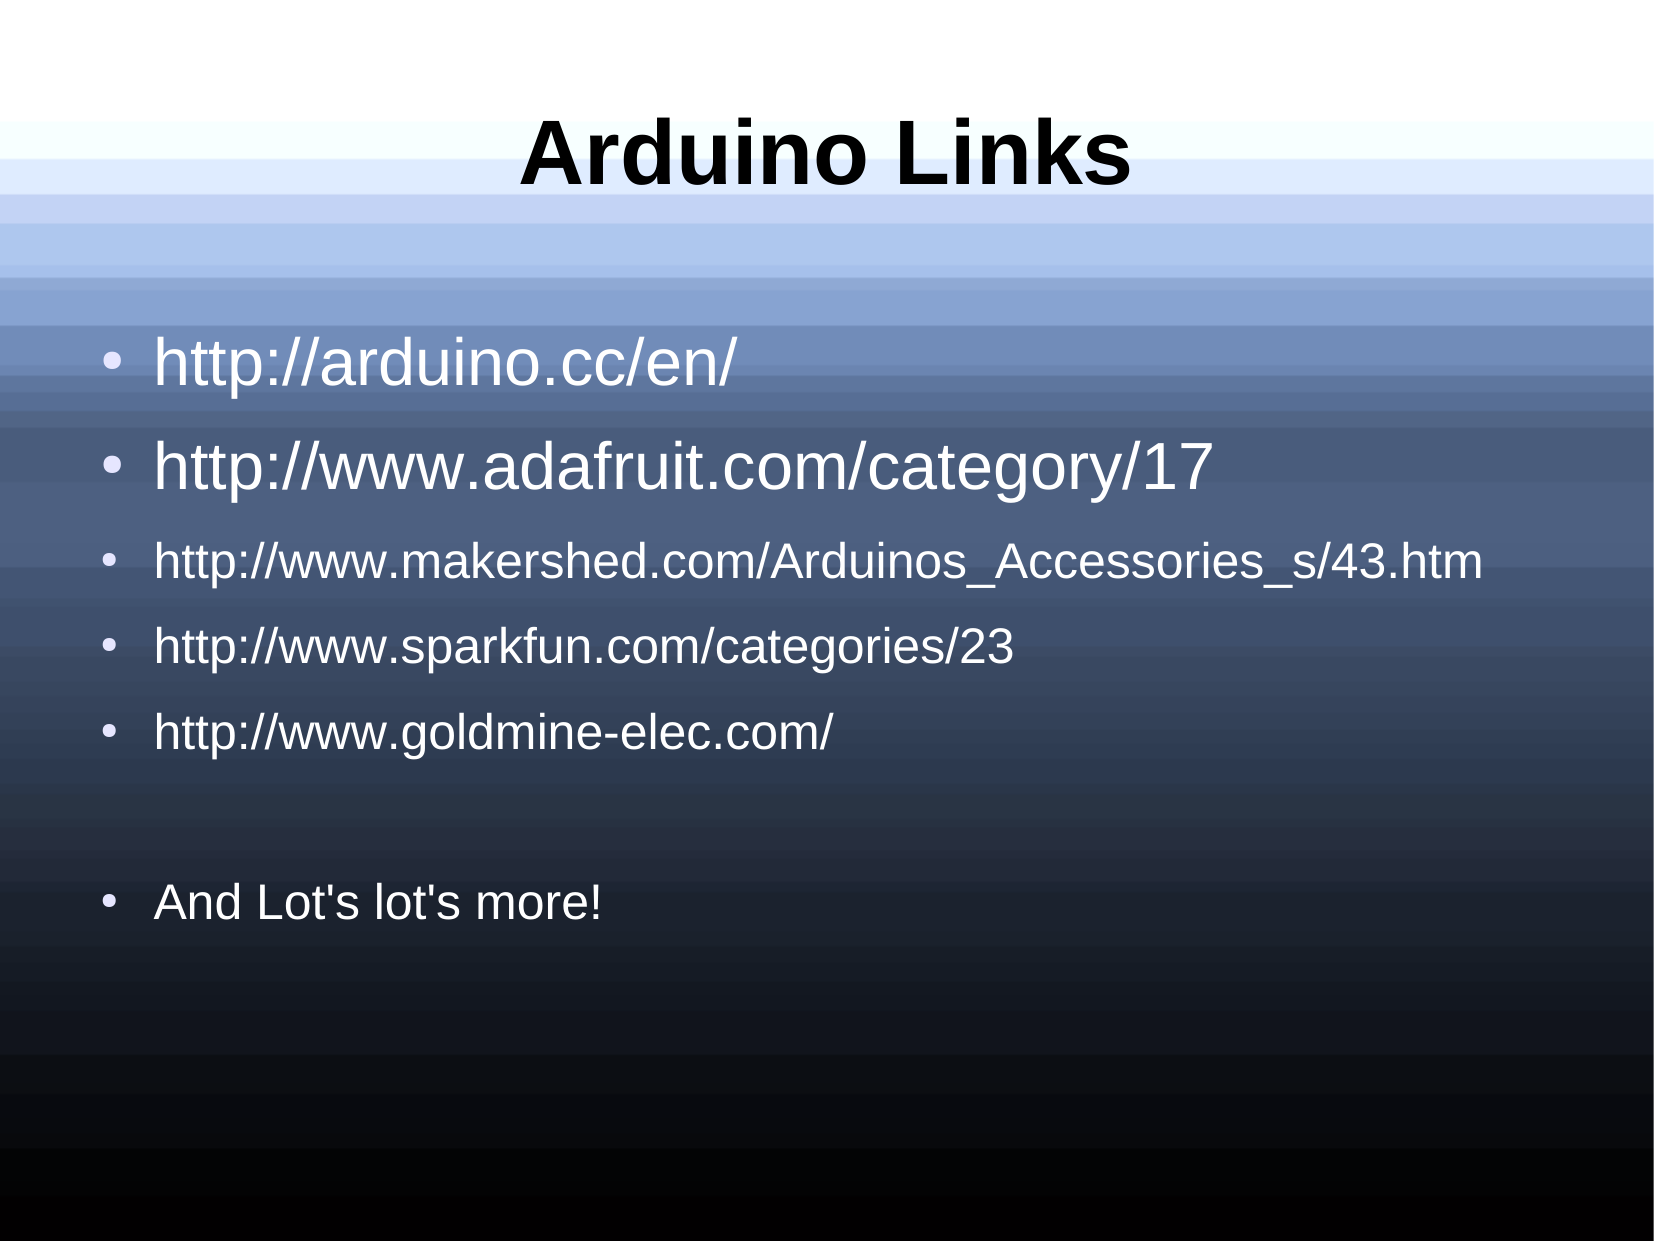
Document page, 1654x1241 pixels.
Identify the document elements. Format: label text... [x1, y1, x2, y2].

picture [0, 0, 1654, 1241]
title Arduino Links [82, 49, 1571, 257]
list http://arduino.cc/en/ http://www.adafruit.com/category/17 http://www.makershed.com/Arduinos_Accessories_s/43.htm http://www.sparkfun.com/categories/23 http://www.goldmine-elec.com/ And Lot's lot's more! [82, 324, 1571, 1080]
